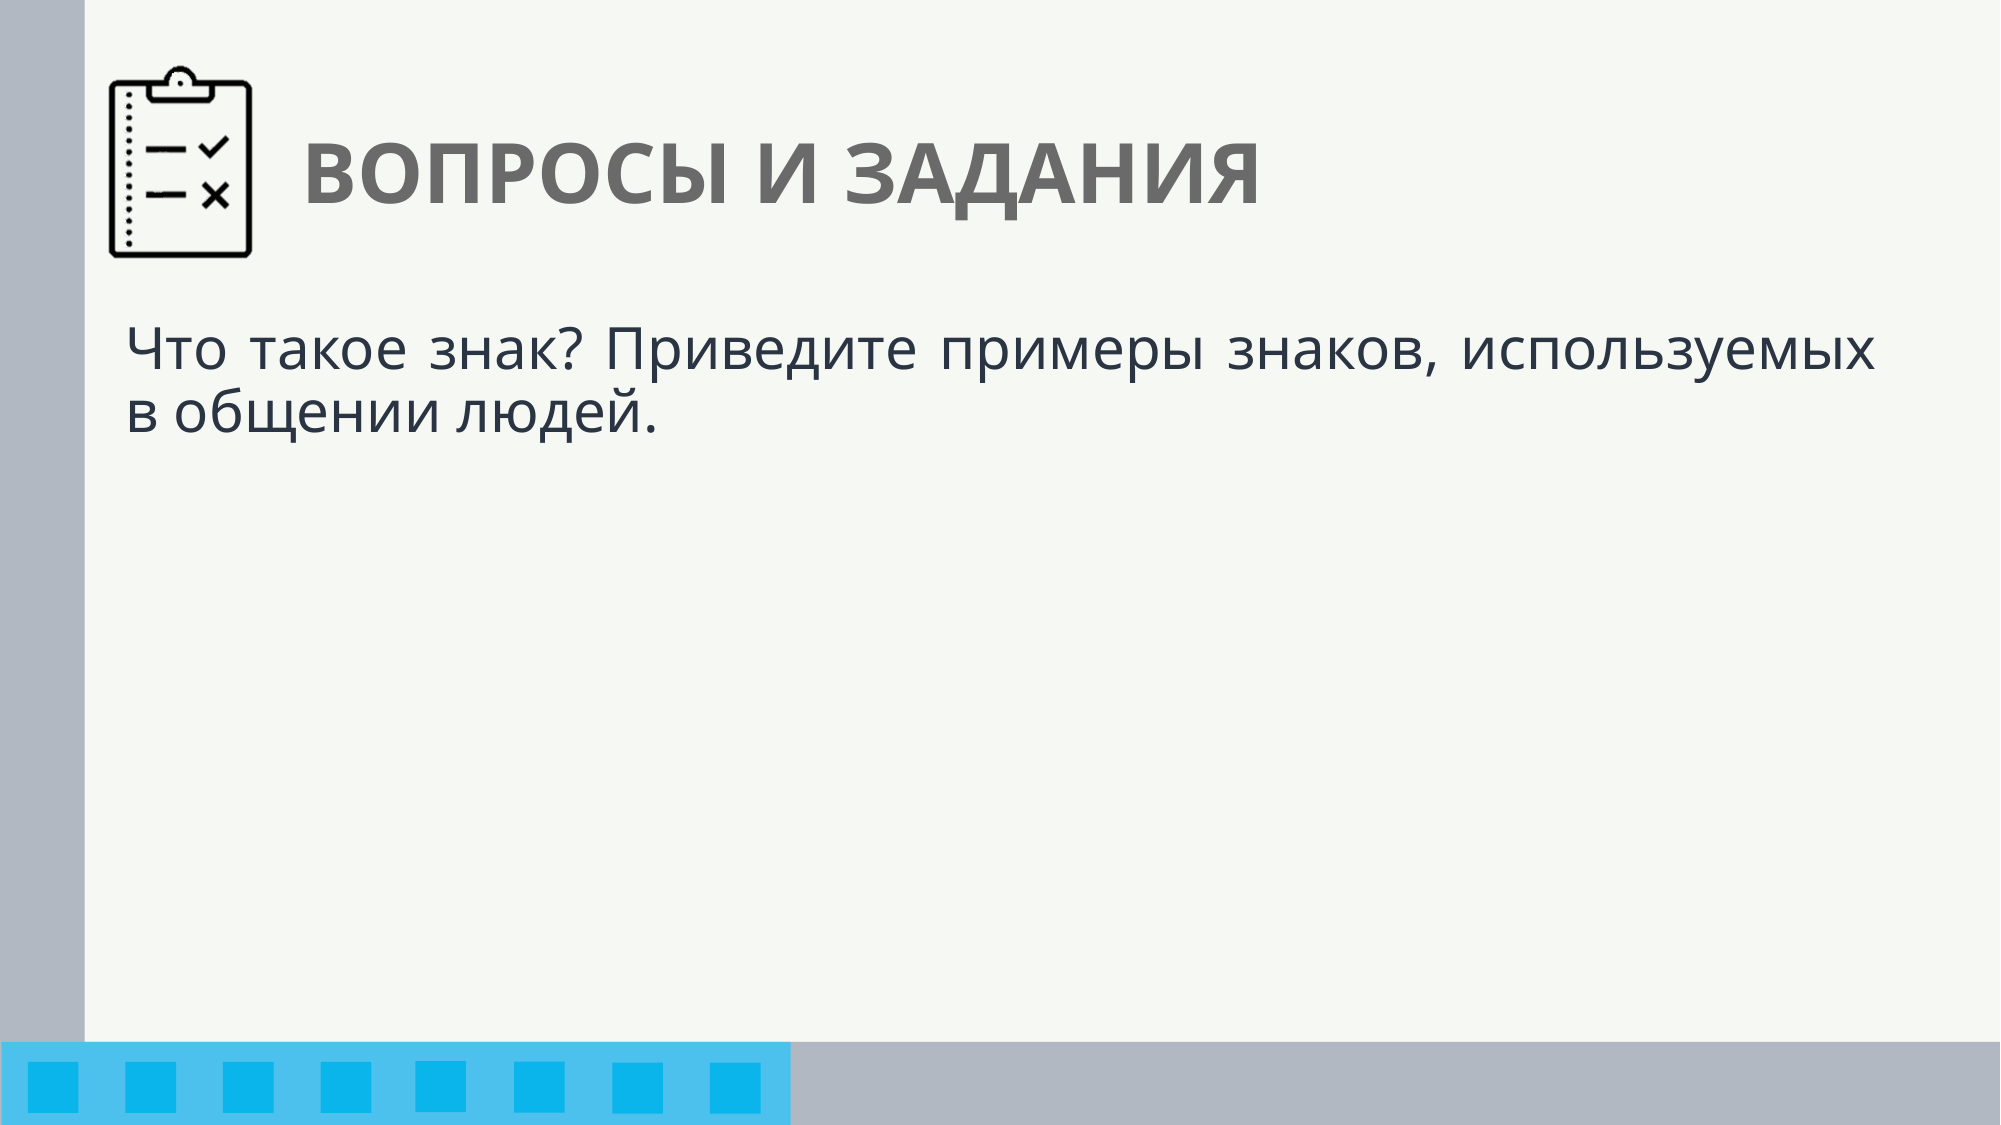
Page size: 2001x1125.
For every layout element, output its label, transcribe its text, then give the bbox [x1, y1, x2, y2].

title ВОПРОСЫ И ЗАДАНИЯ [285, 67, 1892, 286]
picture [85, 54, 286, 286]
list Что такое знак? Приведите примеры знаков, используемых в общении людей. [110, 311, 1892, 965]
